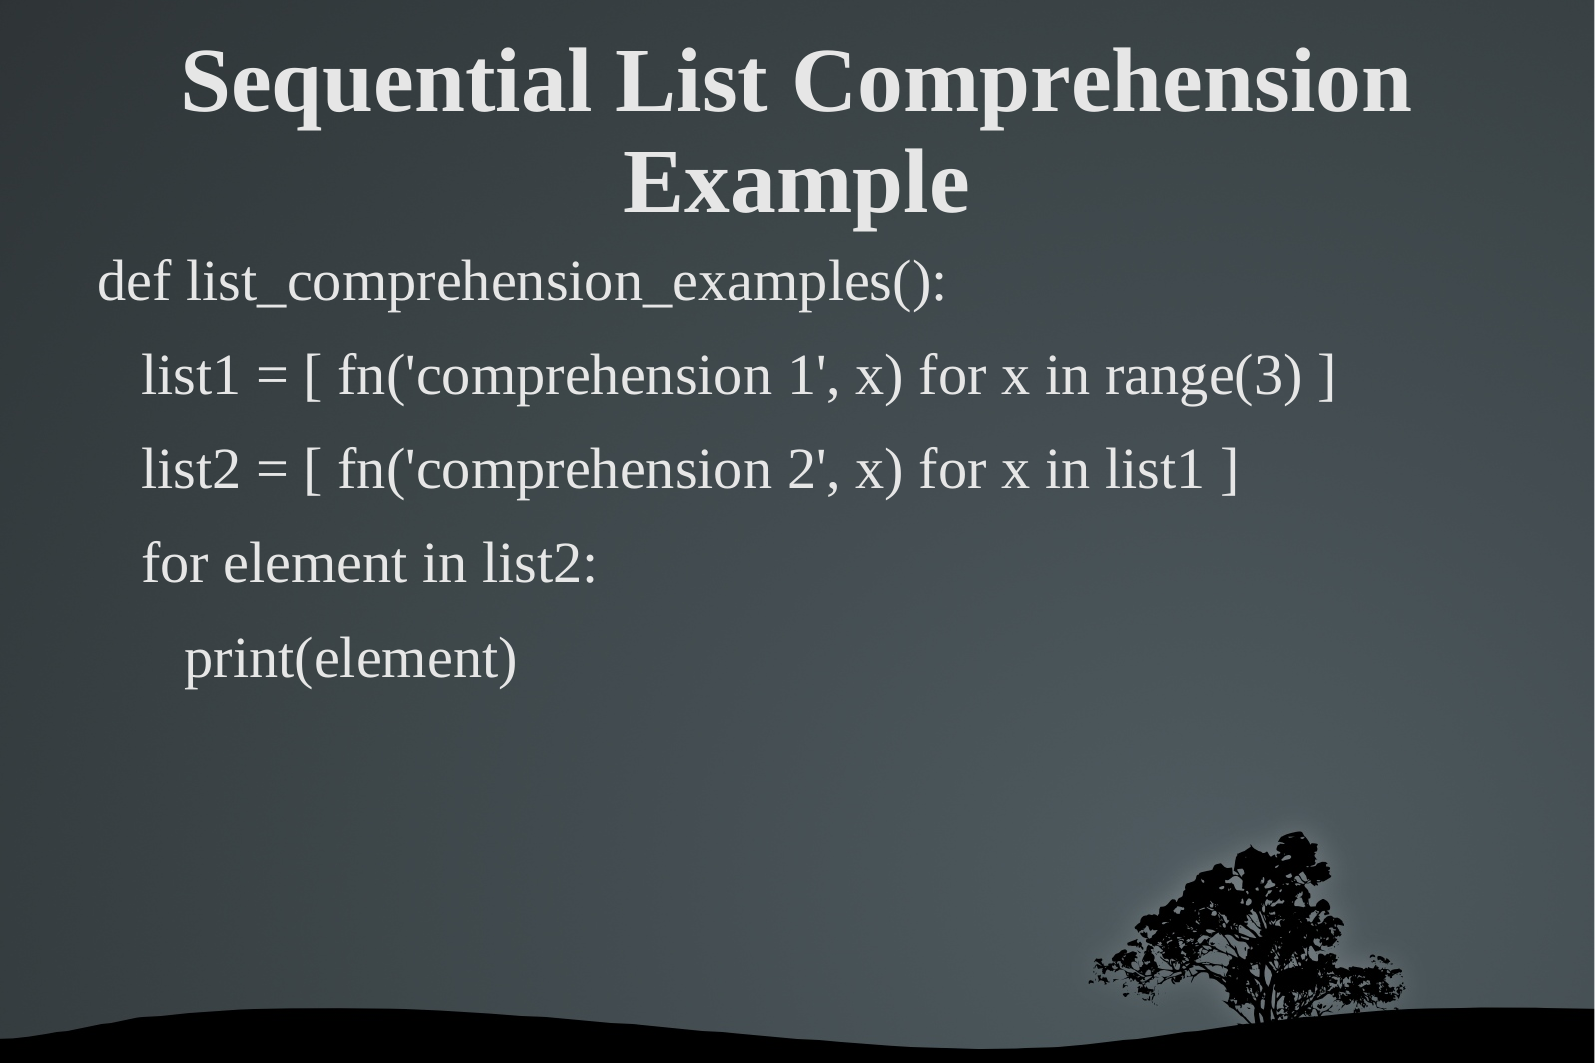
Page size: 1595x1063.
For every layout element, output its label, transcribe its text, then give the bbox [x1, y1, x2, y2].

list def list_comprehension_examples(): list1 = [ fn('comprehension 1', x) for x in range(3) ] list2 = [ fn('comprehension 2', x) for x in list1 ] for element in list2: print(element) [79, 248, 1515, 936]
title Sequential List Comprehension Example [79, 11, 1515, 248]
picture [0, 0, 1595, 1063]
